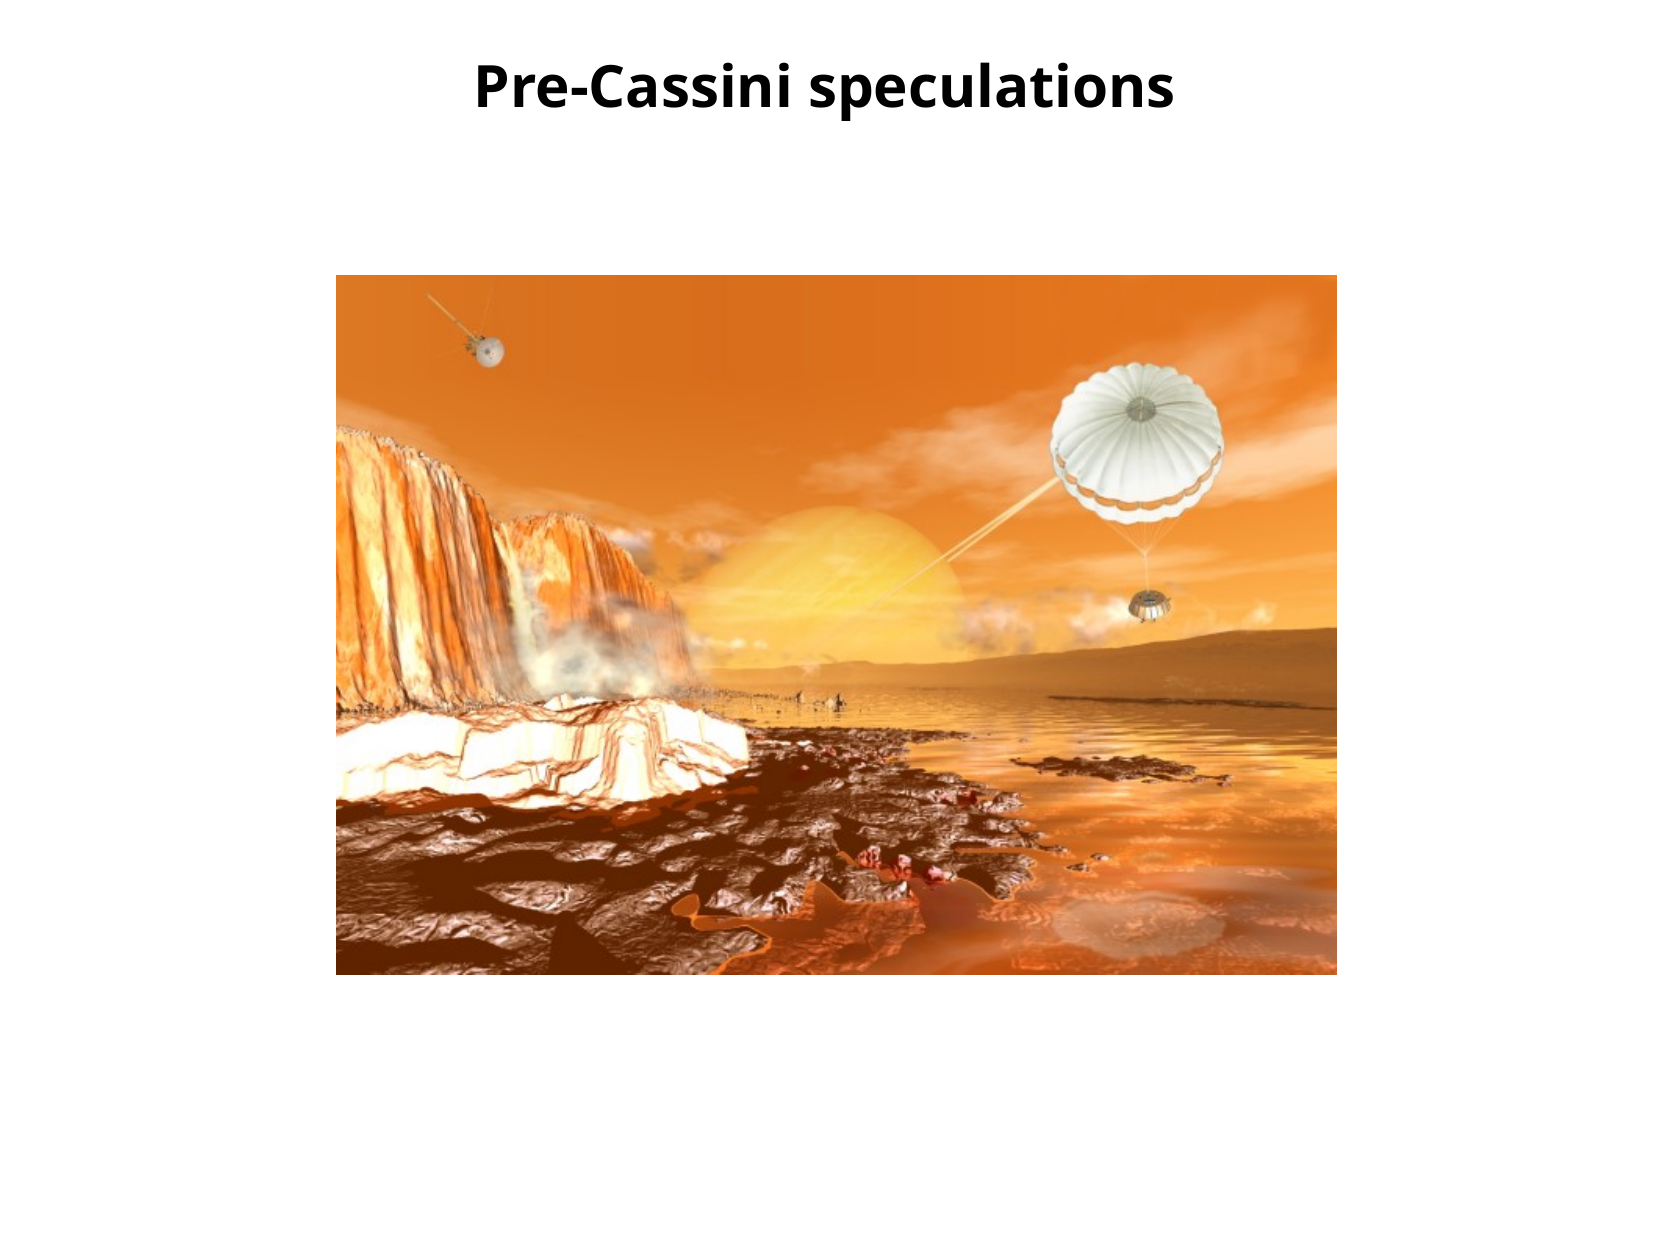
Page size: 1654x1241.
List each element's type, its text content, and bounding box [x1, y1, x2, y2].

picture [336, 275, 1337, 976]
text_box Pre-Cassini speculations [262, 37, 1388, 134]
